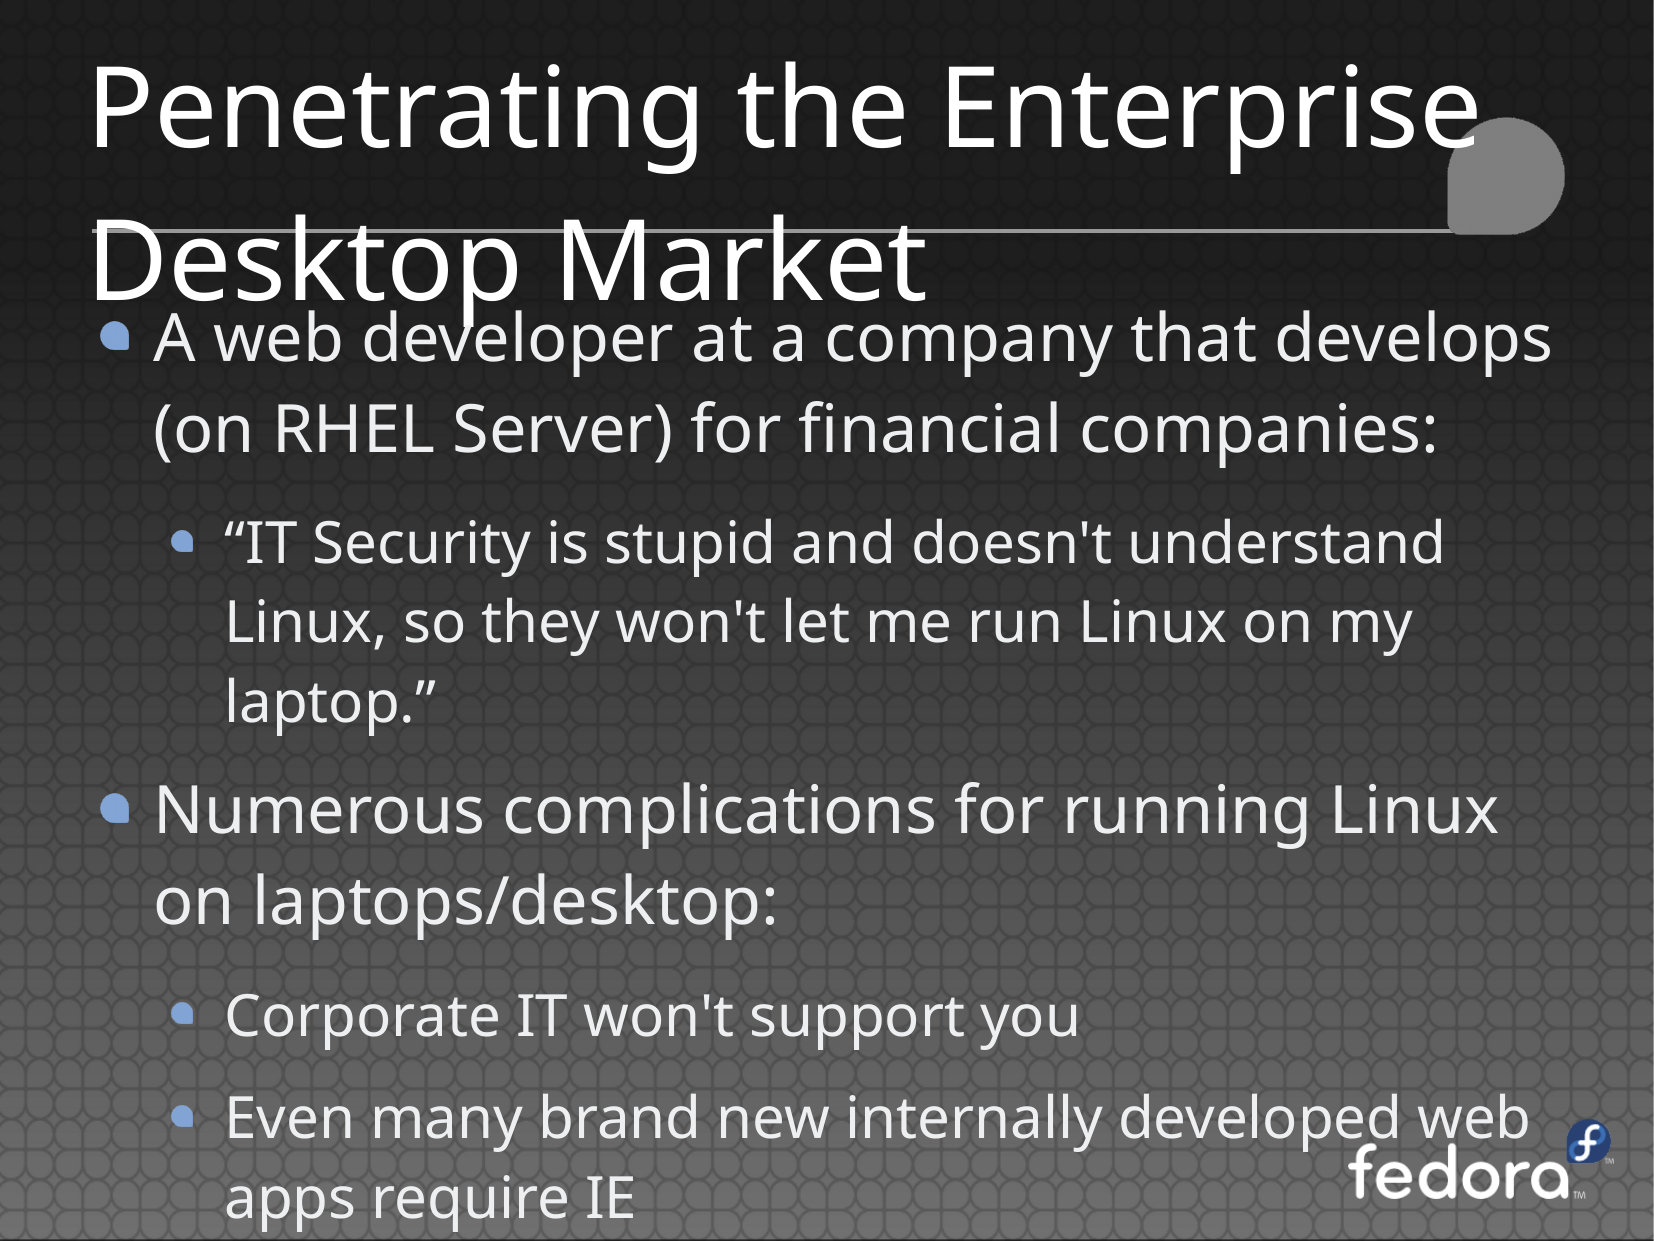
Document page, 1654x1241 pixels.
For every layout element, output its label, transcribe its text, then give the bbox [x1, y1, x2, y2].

title Penetrating the Enterprise Desktop Market [86, 66, 1576, 295]
picture [0, 0, 1654, 1241]
list A web developer at a company that develops (on RHEL Server) for financial companies: “IT Security is stupid and doesn't understand Linux, so they won't let me run Linux on my laptop.” Numerous complications for running Linux on laptops/desktop: Corporate IT won't support you Even many brand new internally developed web apps require IE [82, 290, 1571, 1192]
